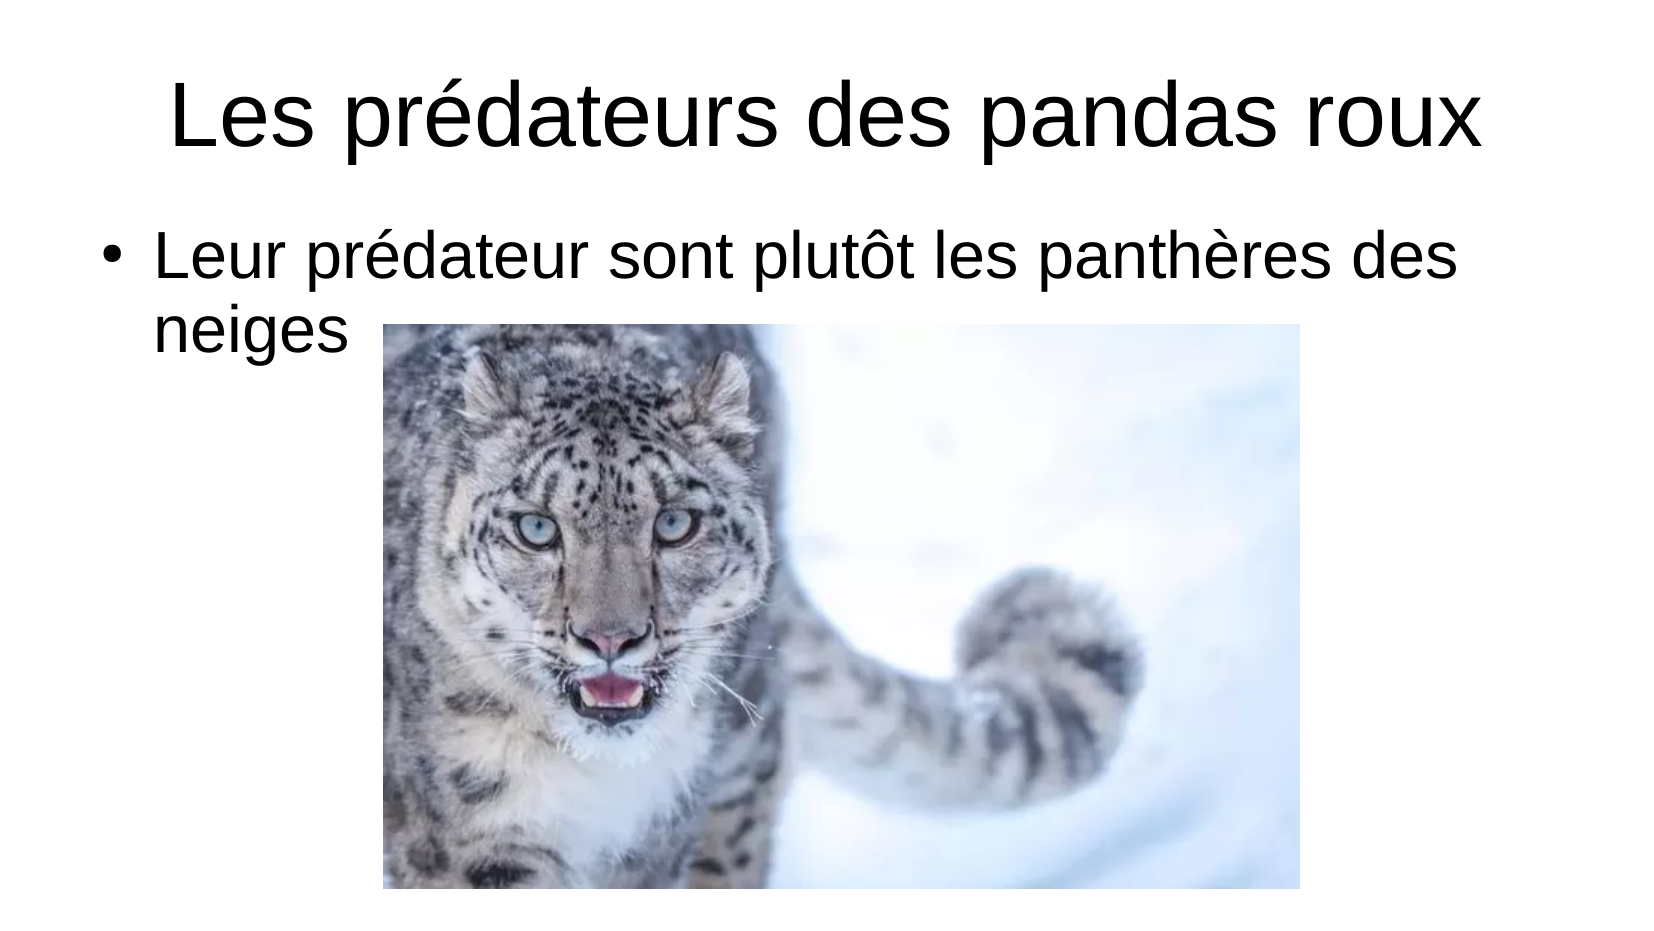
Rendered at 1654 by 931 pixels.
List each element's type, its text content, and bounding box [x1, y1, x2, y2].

list Leur prédateur sont plutôt les panthères des neiges [82, 217, 1571, 758]
title Les prédateurs des pandas roux [82, 37, 1571, 193]
picture [383, 324, 1300, 889]
